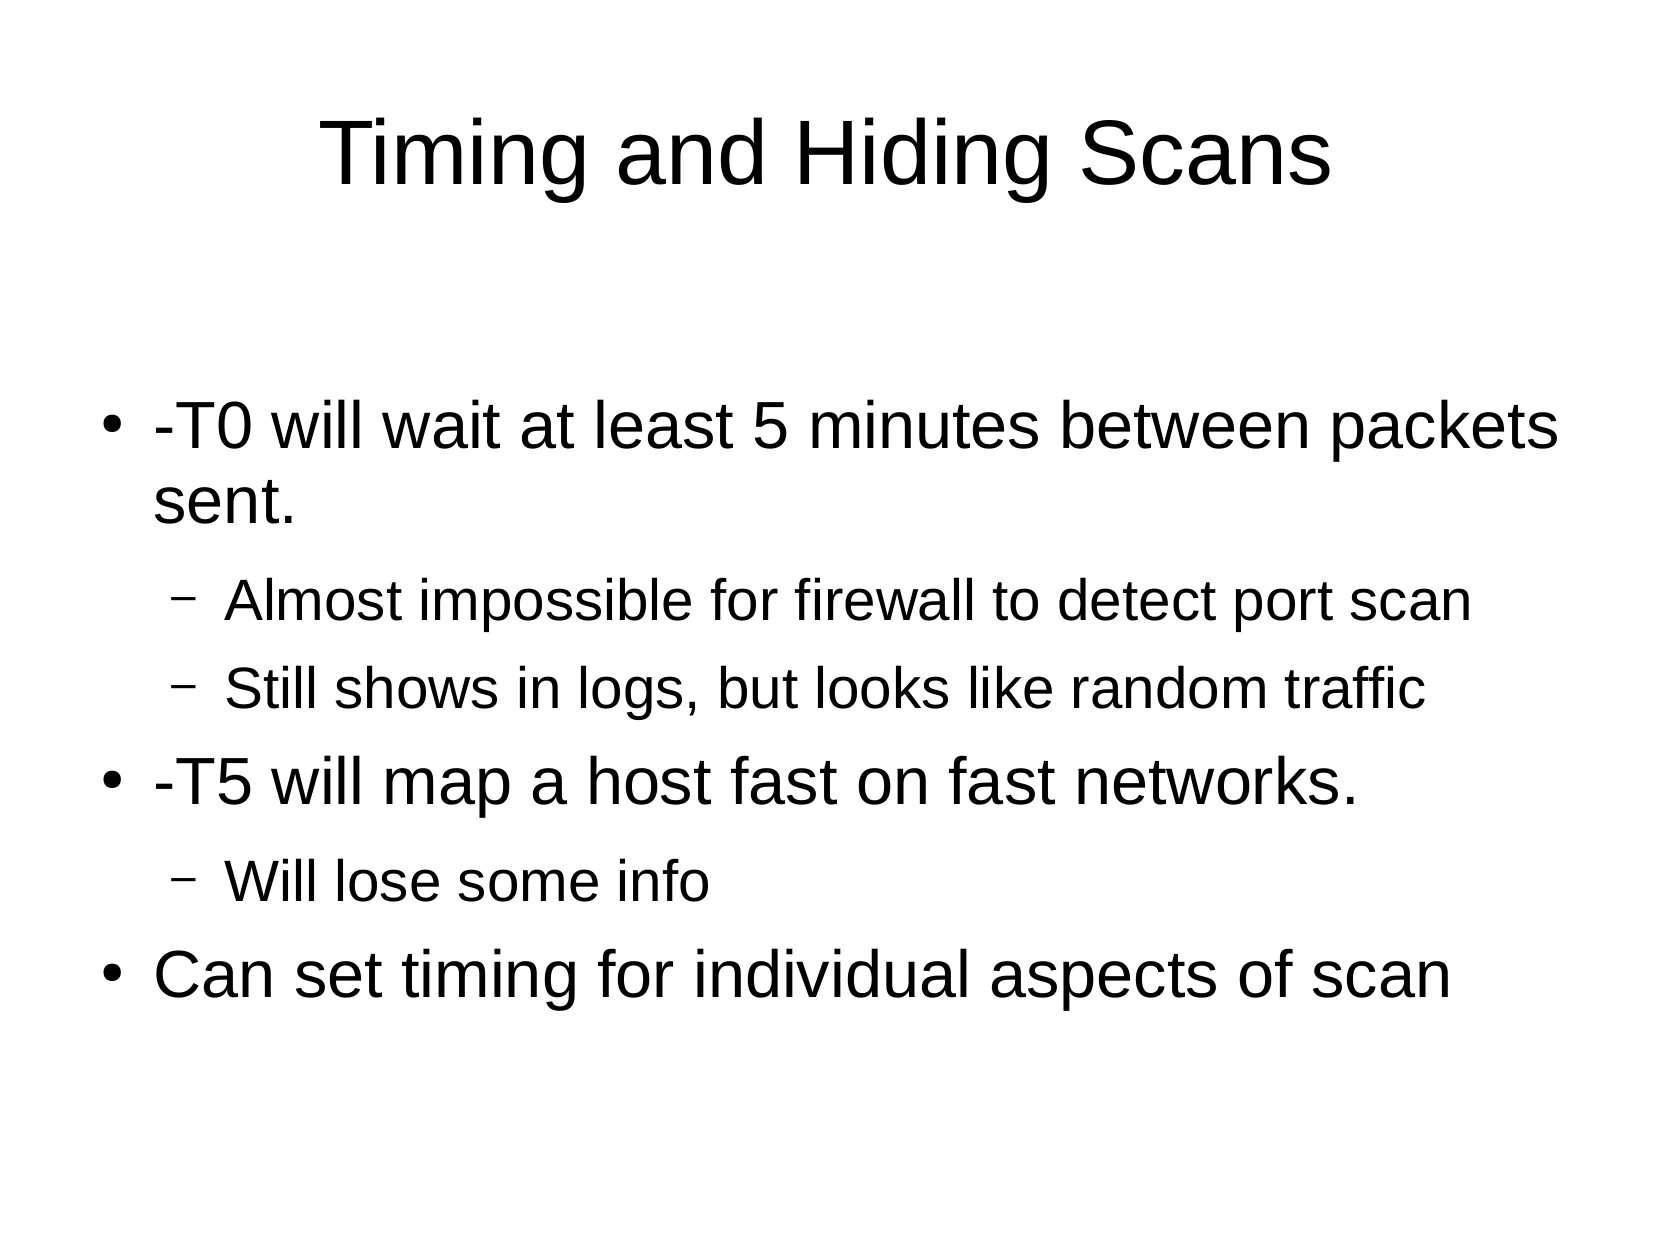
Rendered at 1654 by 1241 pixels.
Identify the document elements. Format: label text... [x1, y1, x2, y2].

list -T0 will wait at least 5 minutes between packets sent. Almost impossible for firewall to detect port scan Still shows in logs, but looks like random traffic -T5 will map a host fast on fast networks. Will lose some info Can set timing for individual aspects of scan [82, 290, 1571, 1111]
title Timing and Hiding Scans [82, 49, 1571, 257]
